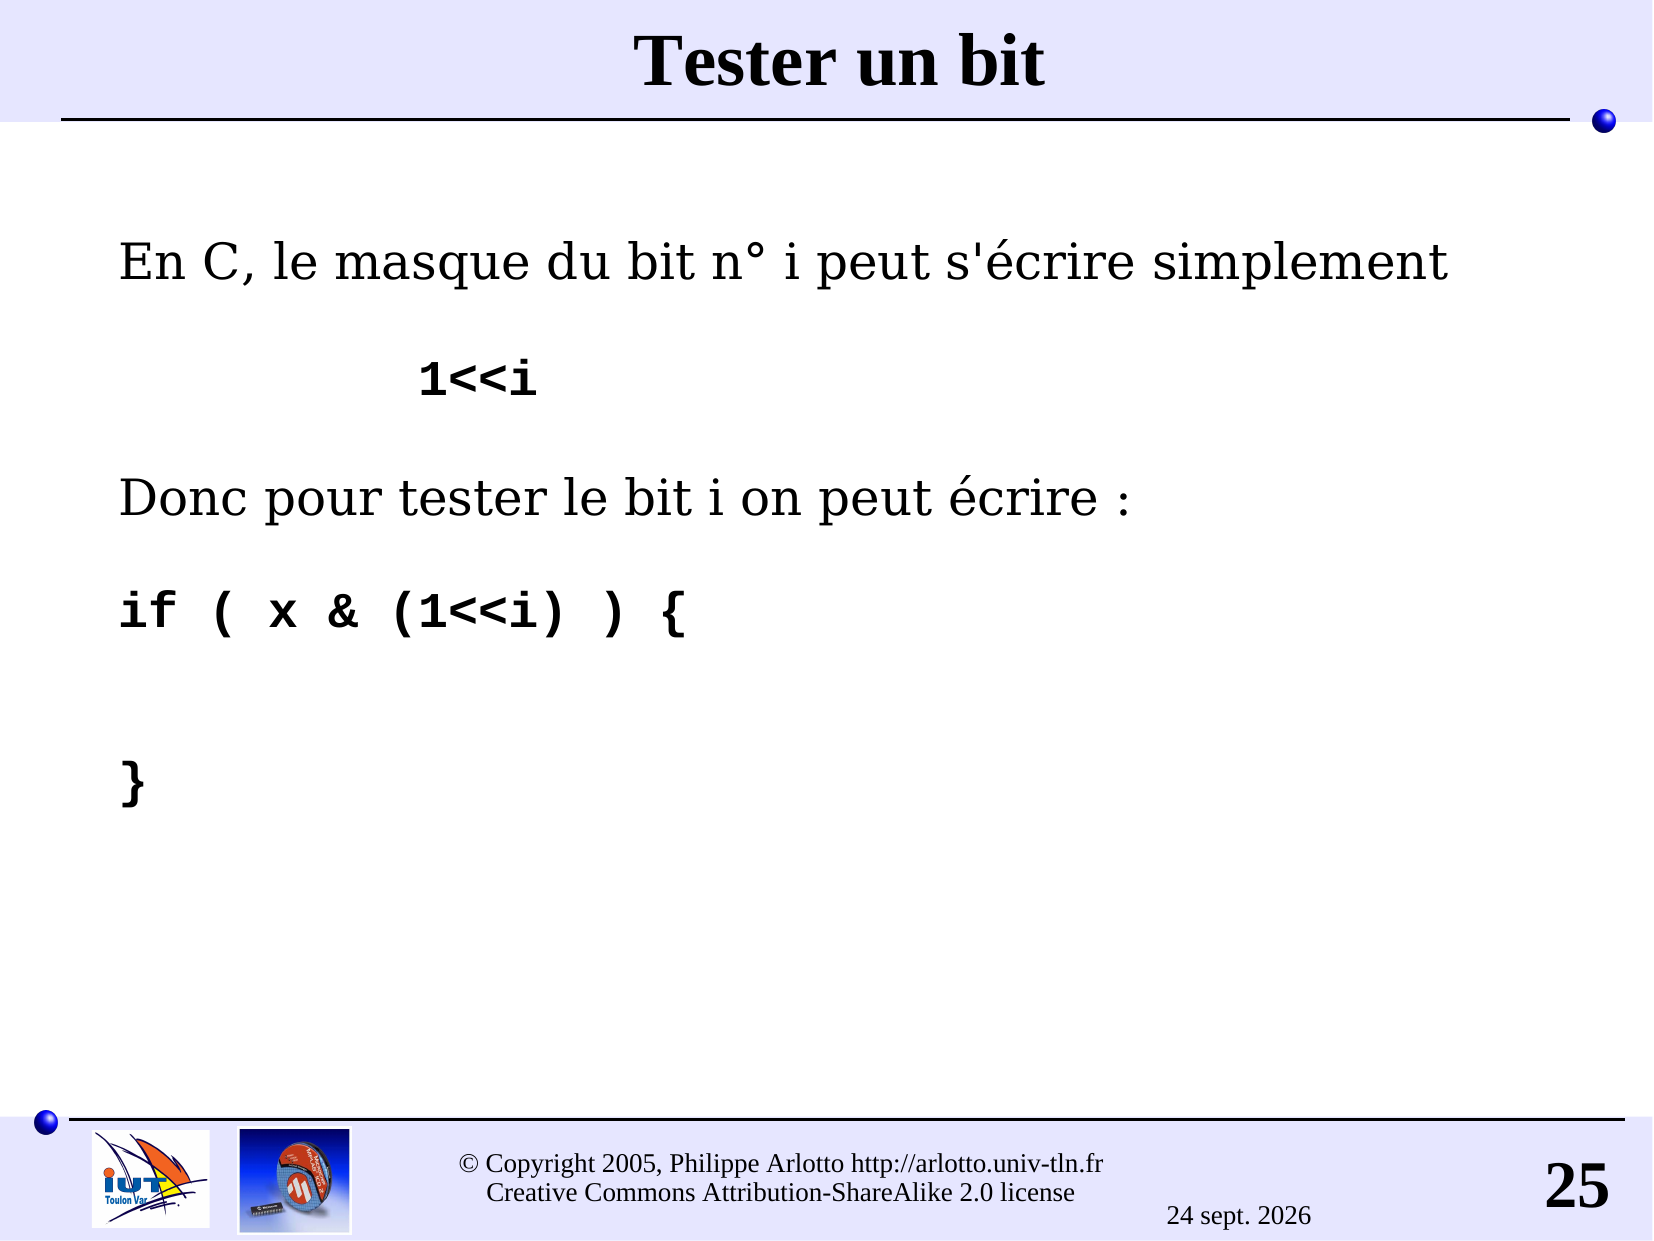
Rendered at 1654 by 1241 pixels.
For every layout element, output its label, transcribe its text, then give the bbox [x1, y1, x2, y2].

text_box En C, le masque du bit n° i peut s'écrire simplement 1<<i Donc pour tester le bit i on peut écrire : if ( x & (1<<i) ) { } [118, 232, 1450, 813]
picture [237, 1126, 352, 1235]
title Tester un bit [95, 11, 1585, 110]
